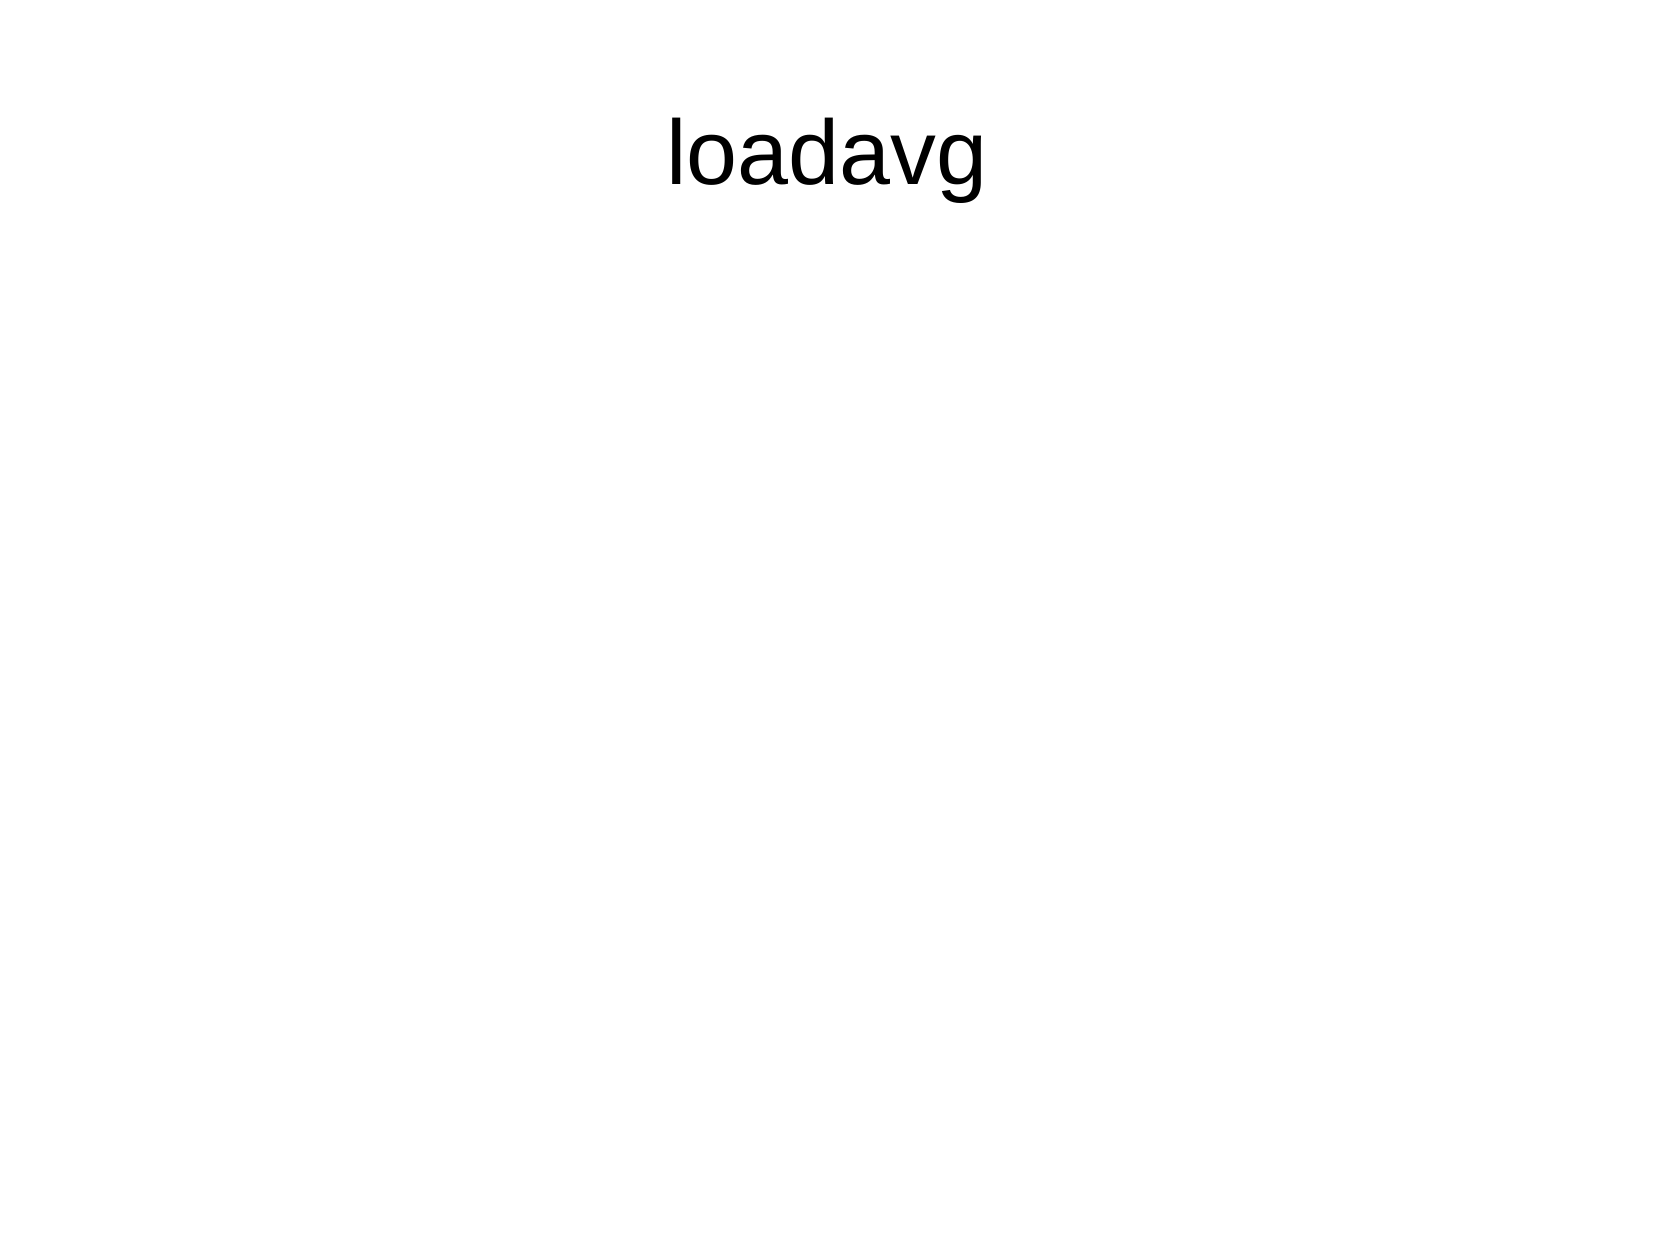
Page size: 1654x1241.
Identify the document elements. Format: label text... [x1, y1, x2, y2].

title loadavg [82, 49, 1571, 257]
